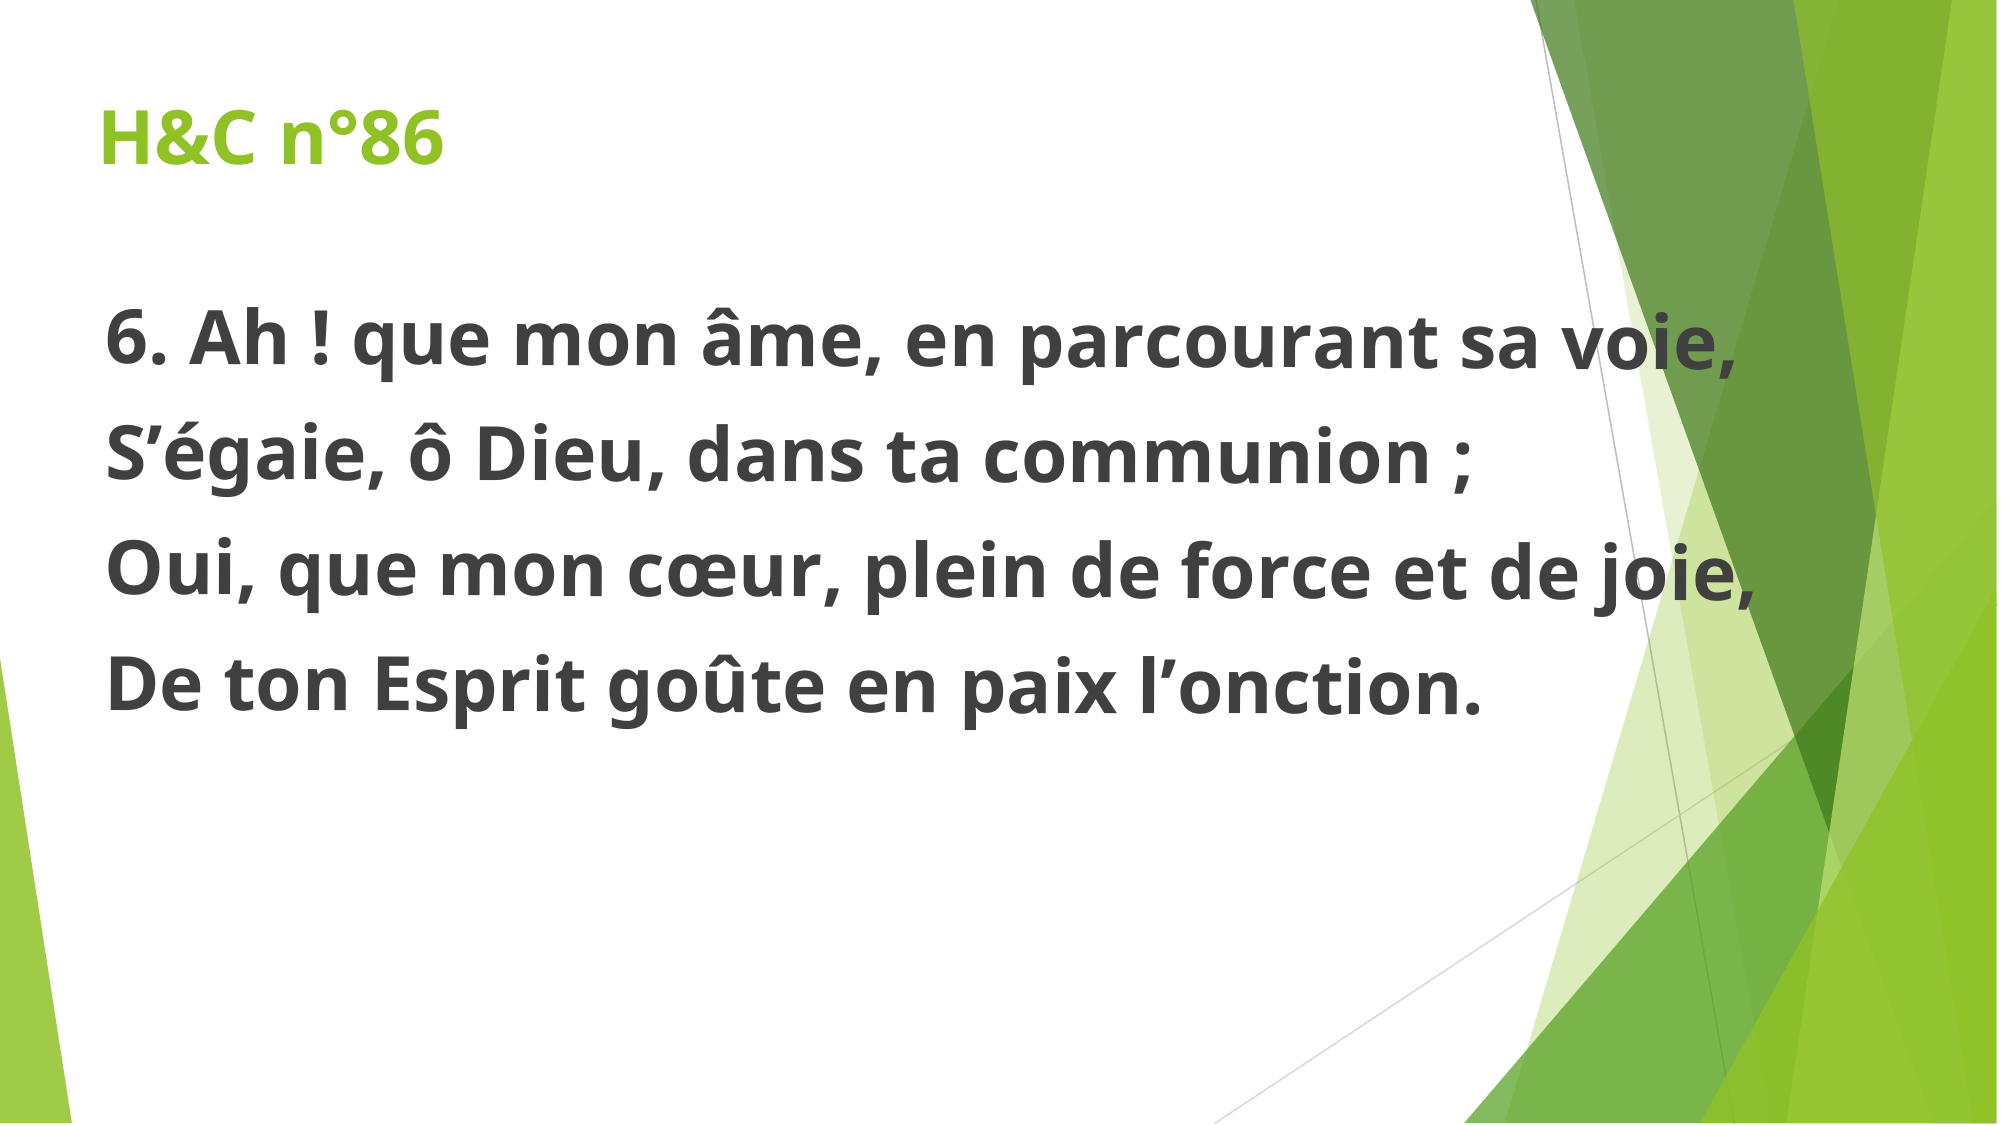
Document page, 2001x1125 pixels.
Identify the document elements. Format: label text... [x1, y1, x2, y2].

text_box 6. Ah ! que mon âme, en parcourant sa voie, S’égaie, ô Dieu, dans ta communion ; Oui, que mon cœur, plein de force et de joie, De ton Esprit goûte en paix l’onction. [88, 267, 1958, 1086]
text_box H&C n°86 [82, 82, 496, 189]
